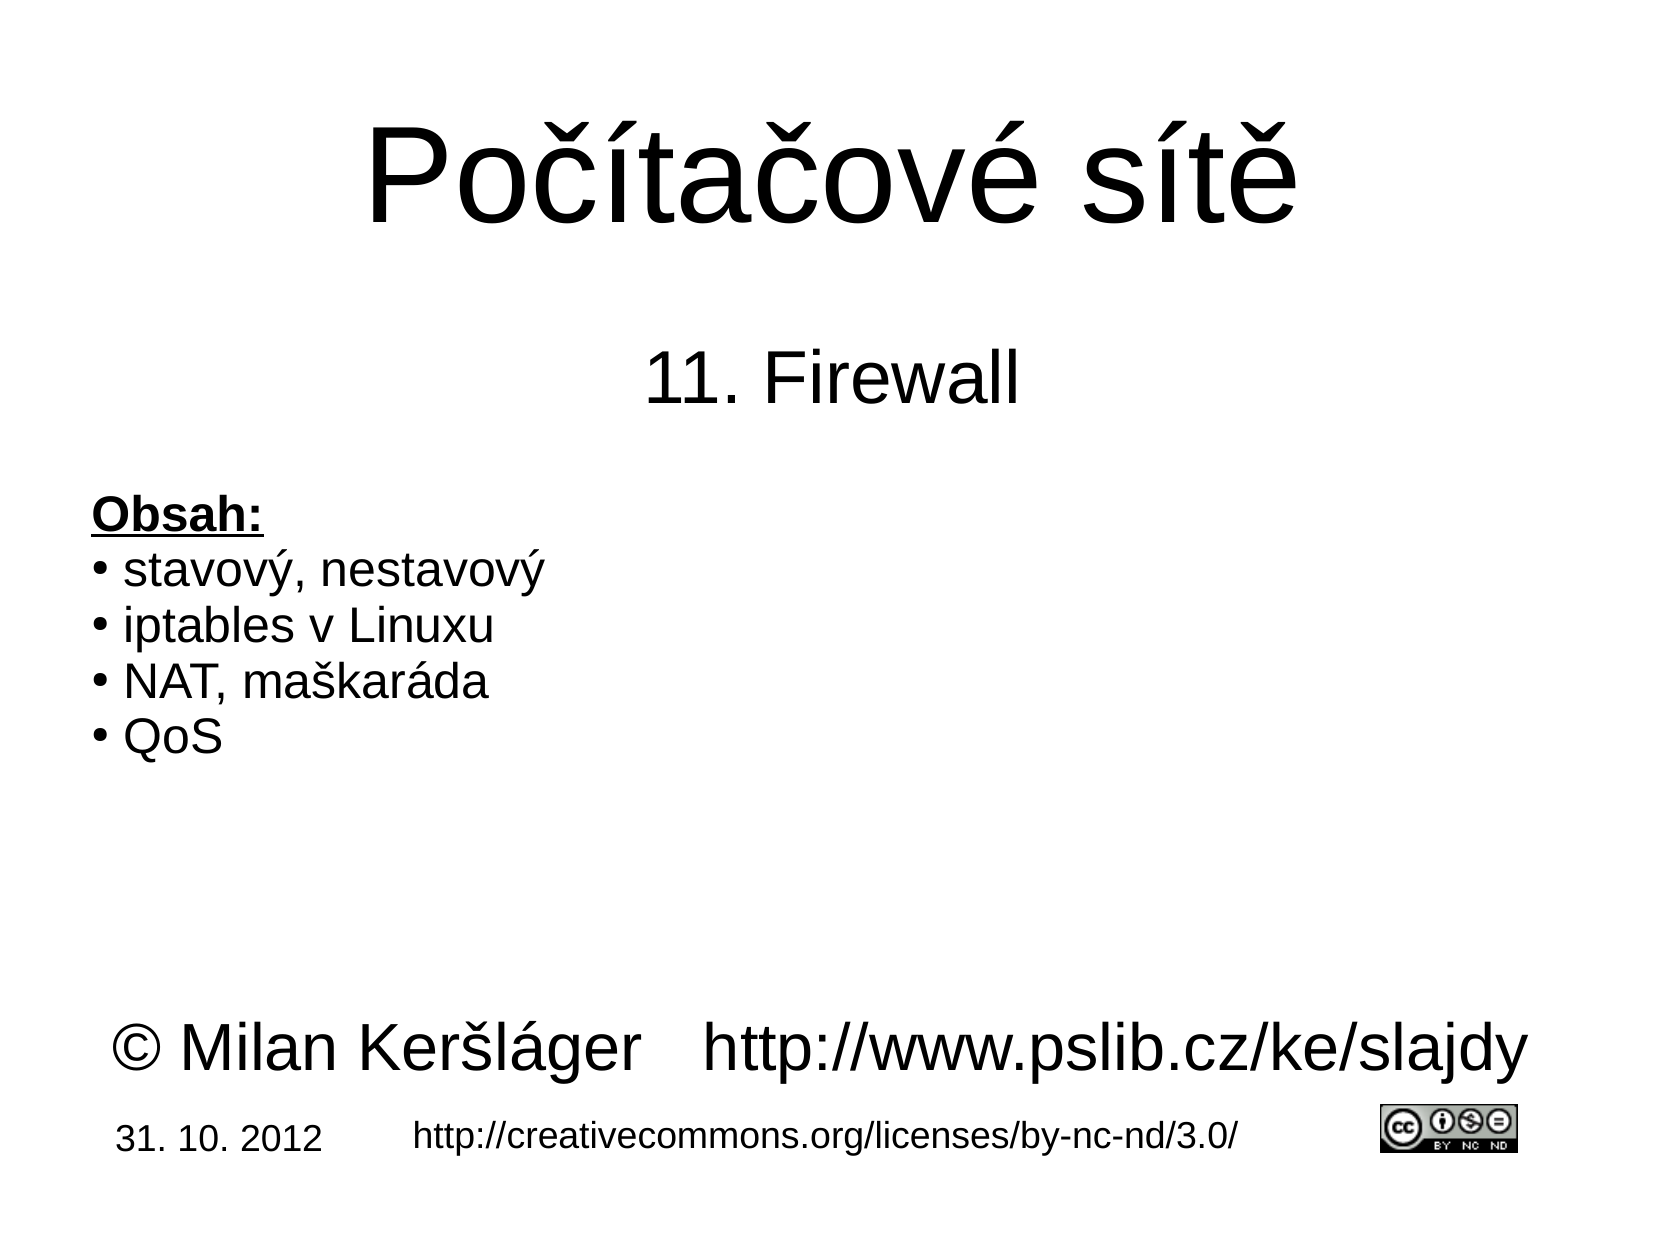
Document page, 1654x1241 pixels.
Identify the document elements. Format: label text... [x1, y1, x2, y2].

title Počítačové sítě 11. Firewall [88, 56, 1577, 461]
picture [1380, 1104, 1518, 1153]
list © Milan Keršláger http://www.pslib.cz/ke/slajdy [76, 1009, 1565, 1087]
text_box Obsah: stavový, nestavový iptables v Linuxu NAT, maškaráda QoS [76, 478, 1583, 772]
text_box http://creativecommons.org/licenses/by-nc-nd/3.0/ [339, 1107, 1313, 1165]
text_box 31. 10. 2012 [100, 1110, 355, 1168]
